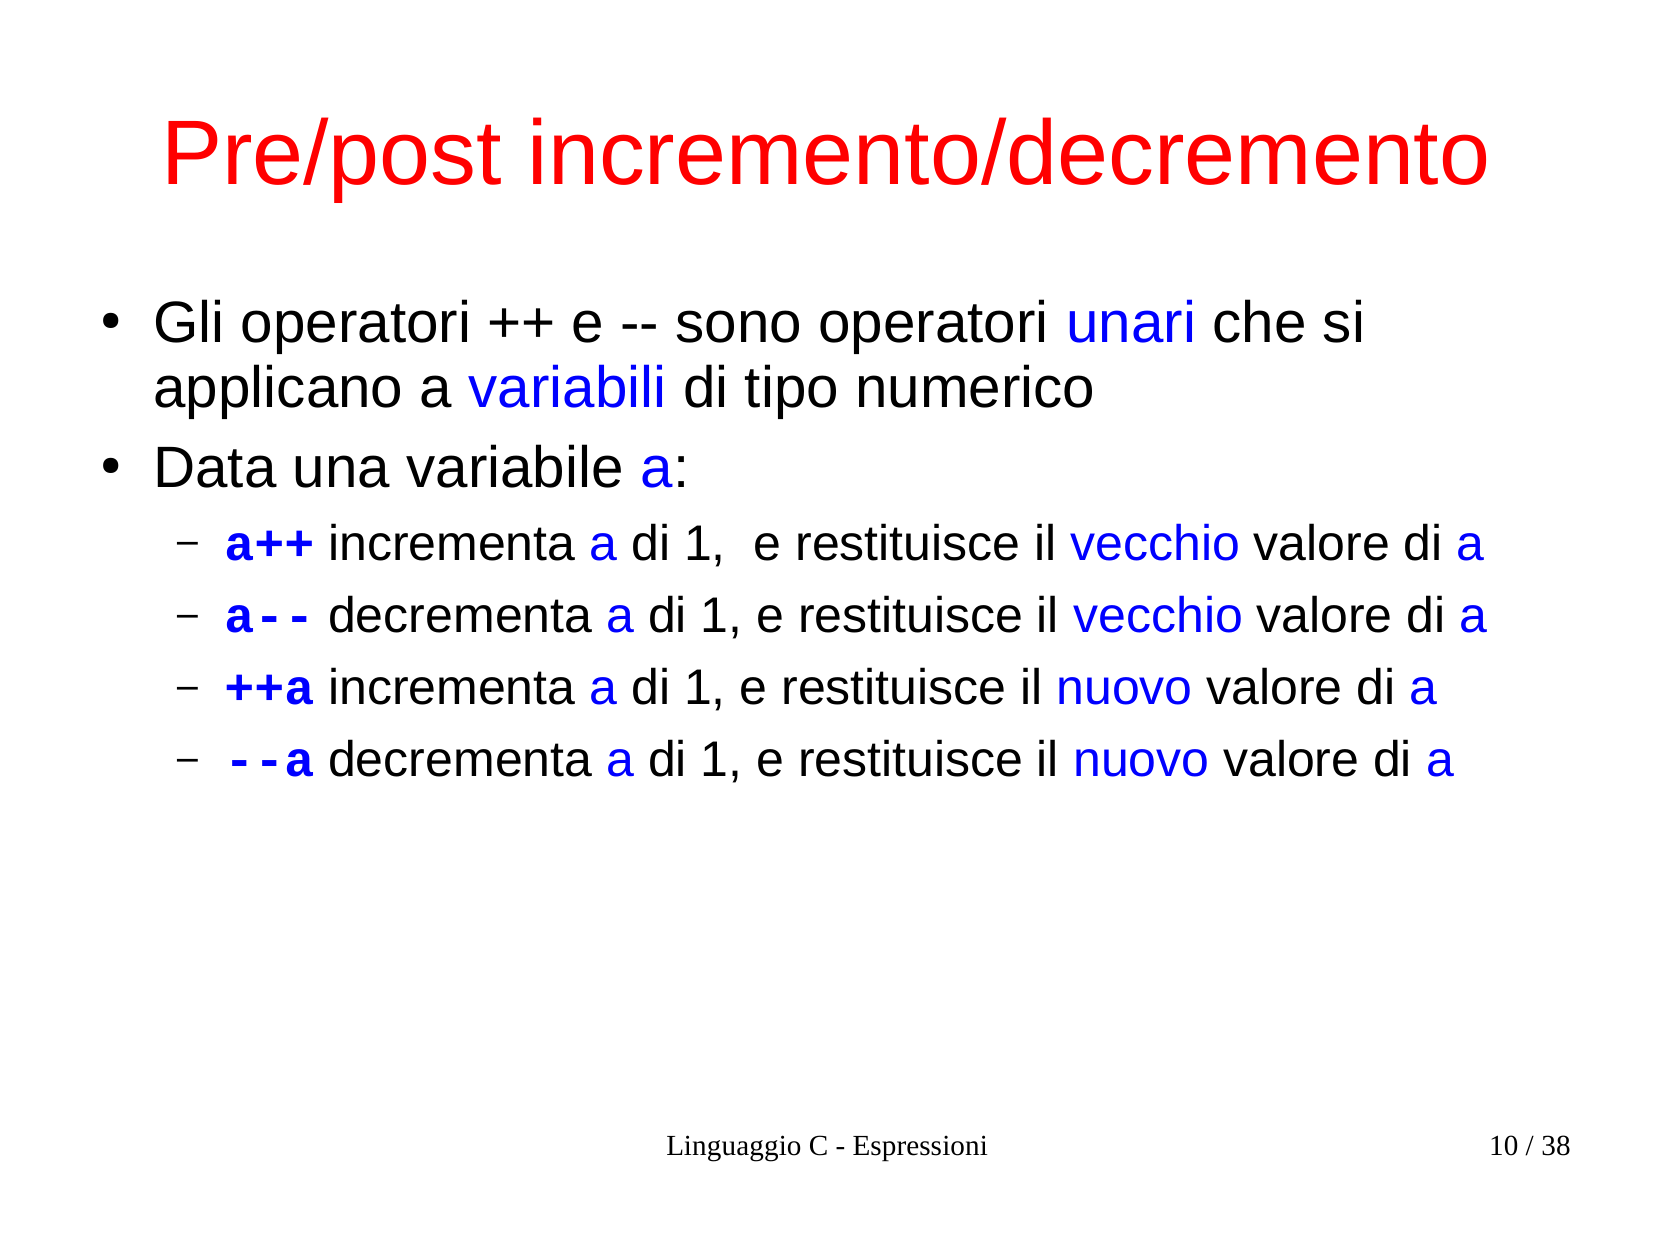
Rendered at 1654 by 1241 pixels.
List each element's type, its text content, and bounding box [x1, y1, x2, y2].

list Gli operatori ++ e -- sono operatori unari che si applicano a variabili di tipo numerico Data una variabile a: a++ incrementa a di 1, e restituisce il vecchio valore di a a-- decrementa a di 1, e restituisce il vecchio valore di a ++a incrementa a di 1, e restituisce il nuovo valore di a --a decrementa a di 1, e restituisce il nuovo valore di a [82, 290, 1571, 1127]
title Pre/post incremento/decremento [82, 49, 1571, 257]
